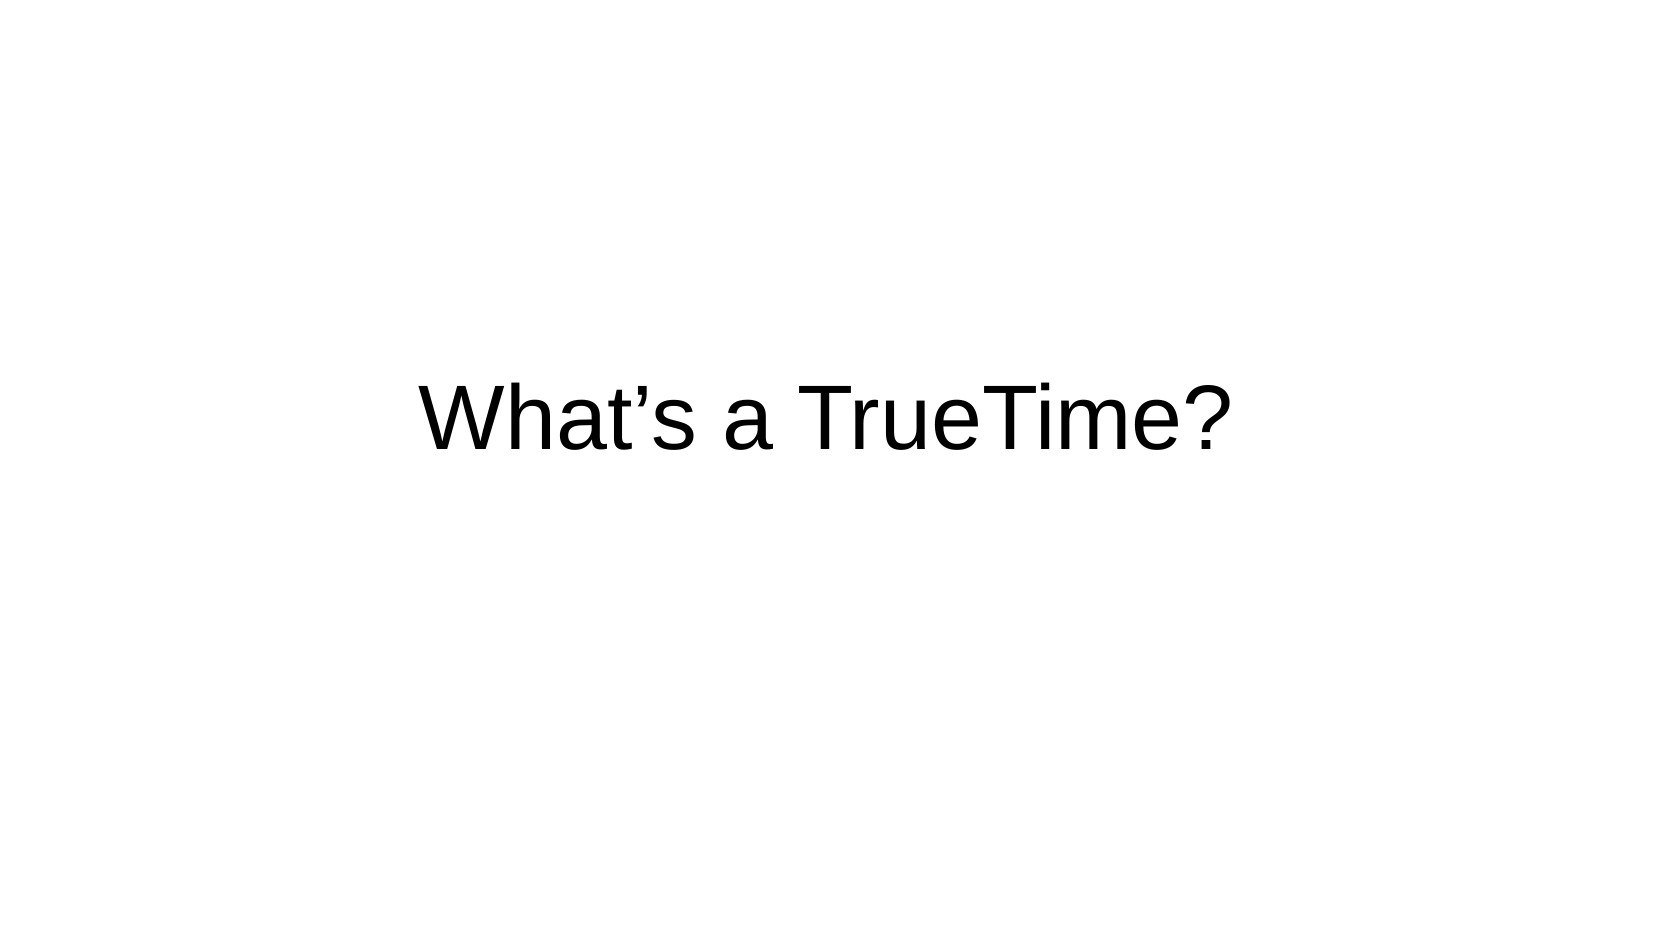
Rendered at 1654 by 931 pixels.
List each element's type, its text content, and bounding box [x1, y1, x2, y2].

title What’s a TrueTime? [82, 339, 1571, 496]
